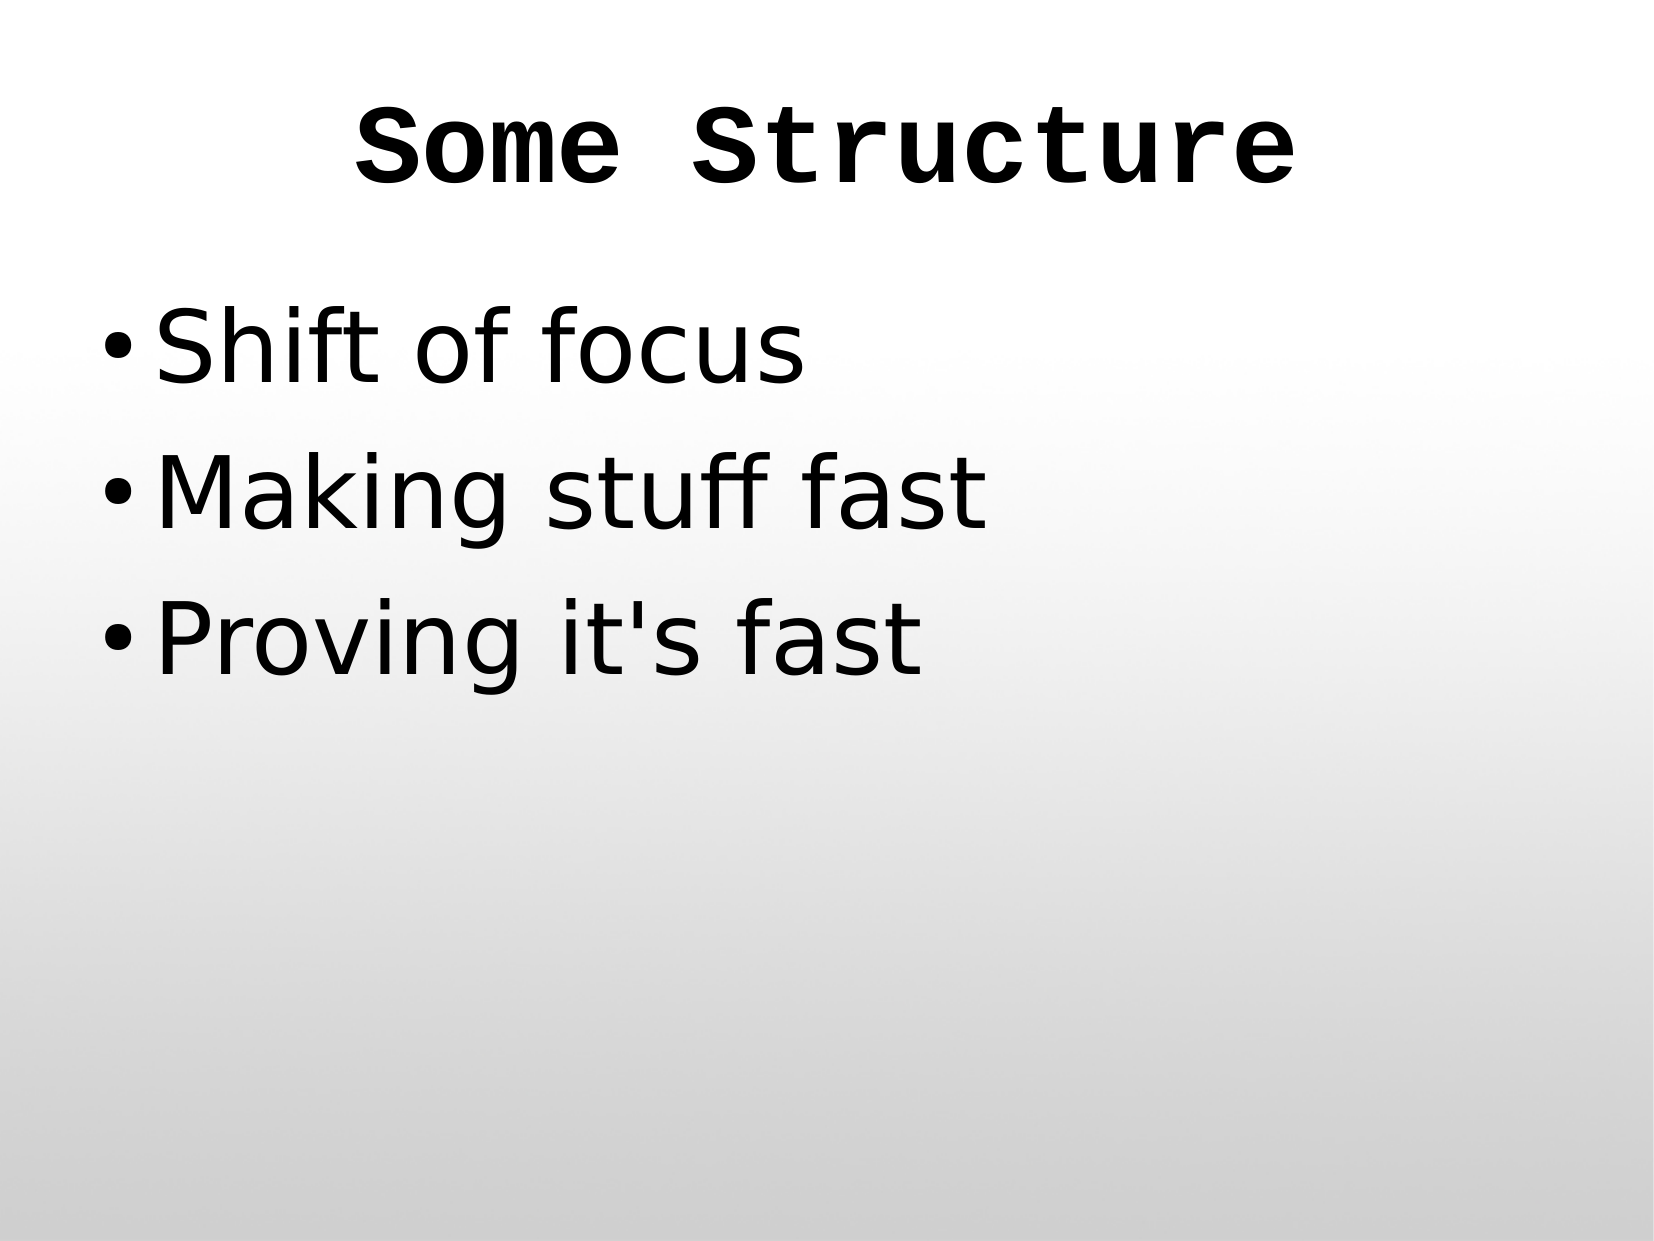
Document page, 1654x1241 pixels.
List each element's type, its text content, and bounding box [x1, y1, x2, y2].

title Some Structure [82, 49, 1571, 257]
list Shift of focus Making stuff fast Proving it's fast [82, 290, 1571, 1010]
picture [0, 0, 1654, 1241]
